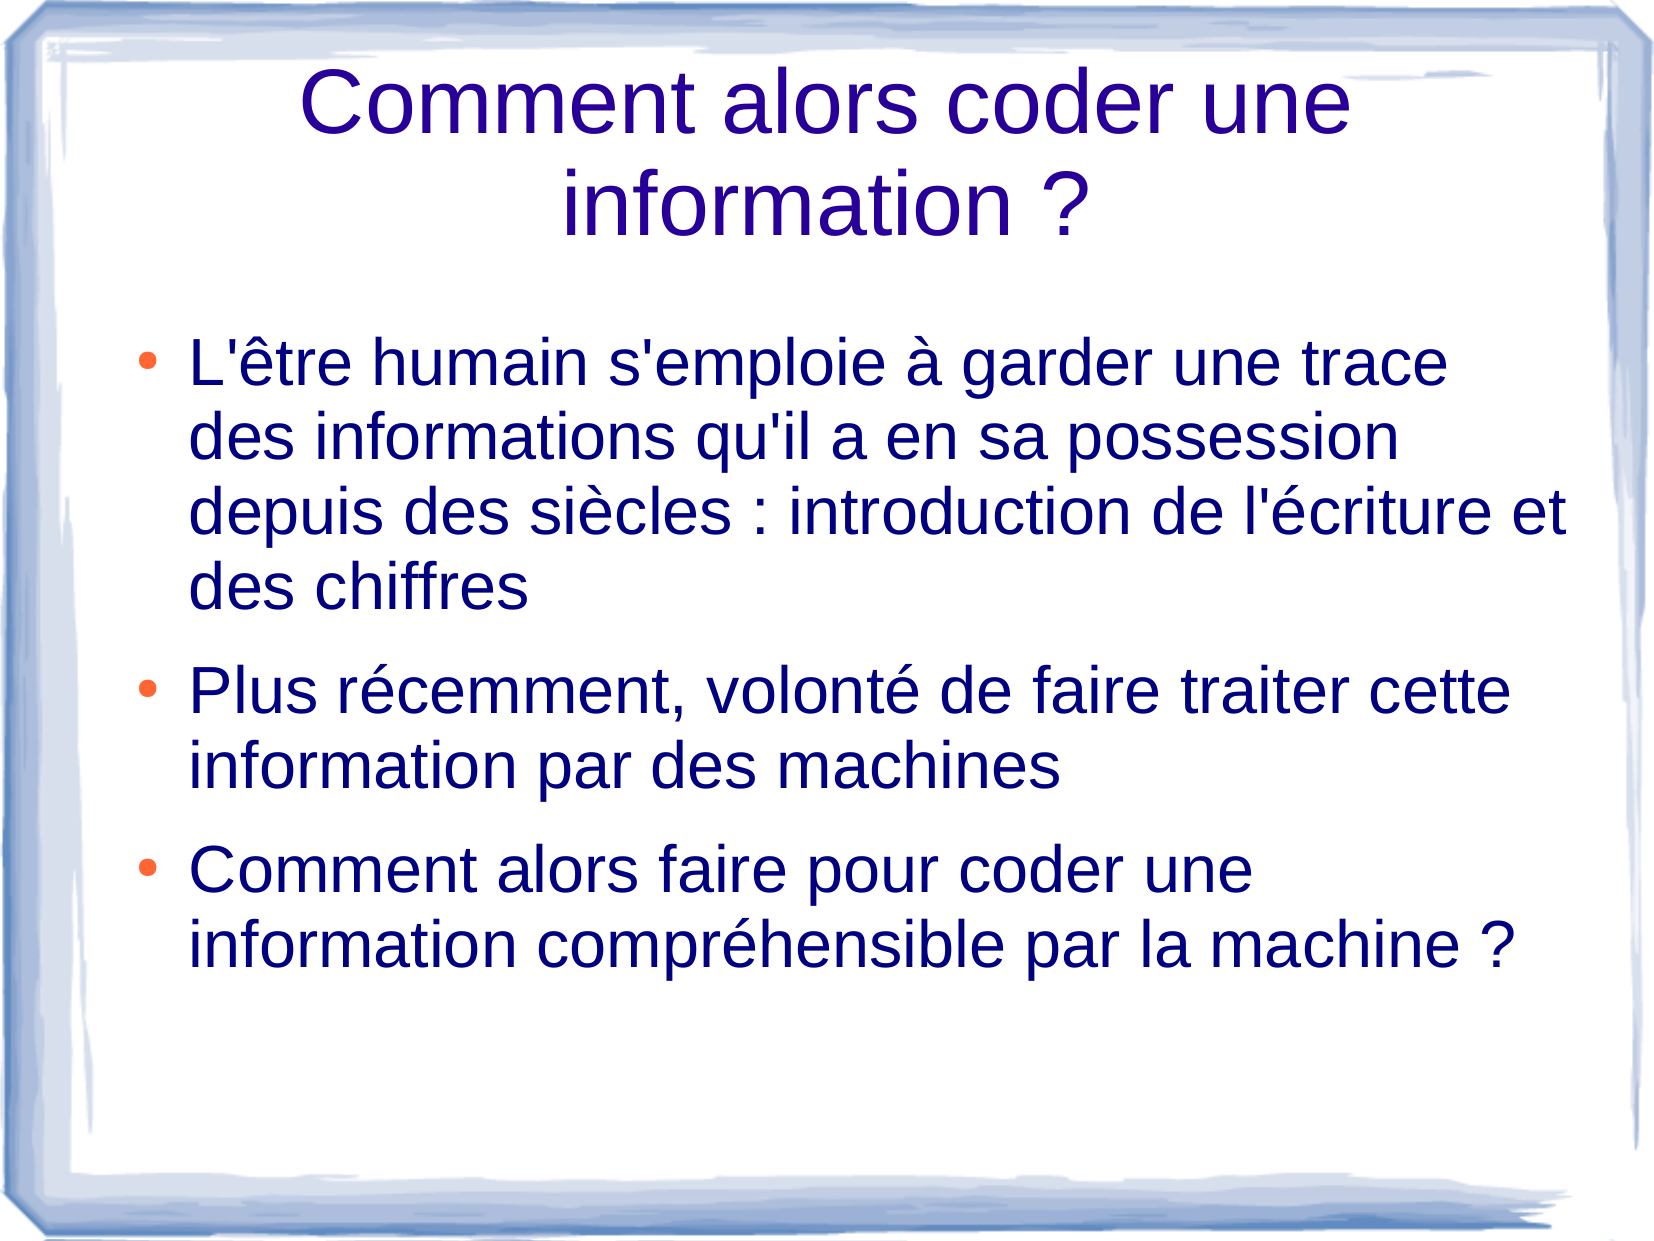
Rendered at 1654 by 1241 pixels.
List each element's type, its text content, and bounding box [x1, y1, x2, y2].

title Comment alors coder une information ? [82, 49, 1571, 257]
list L'être humain s'emploie à garder une trace des informations qu'il a en sa possession depuis des siècles : introduction de l'écriture et des chiffres Plus récemment, volonté de faire traiter cette information par des machines Comment alors faire pour coder une information compréhensible par la machine ? [118, 324, 1571, 1045]
picture [0, 0, 1654, 1241]
